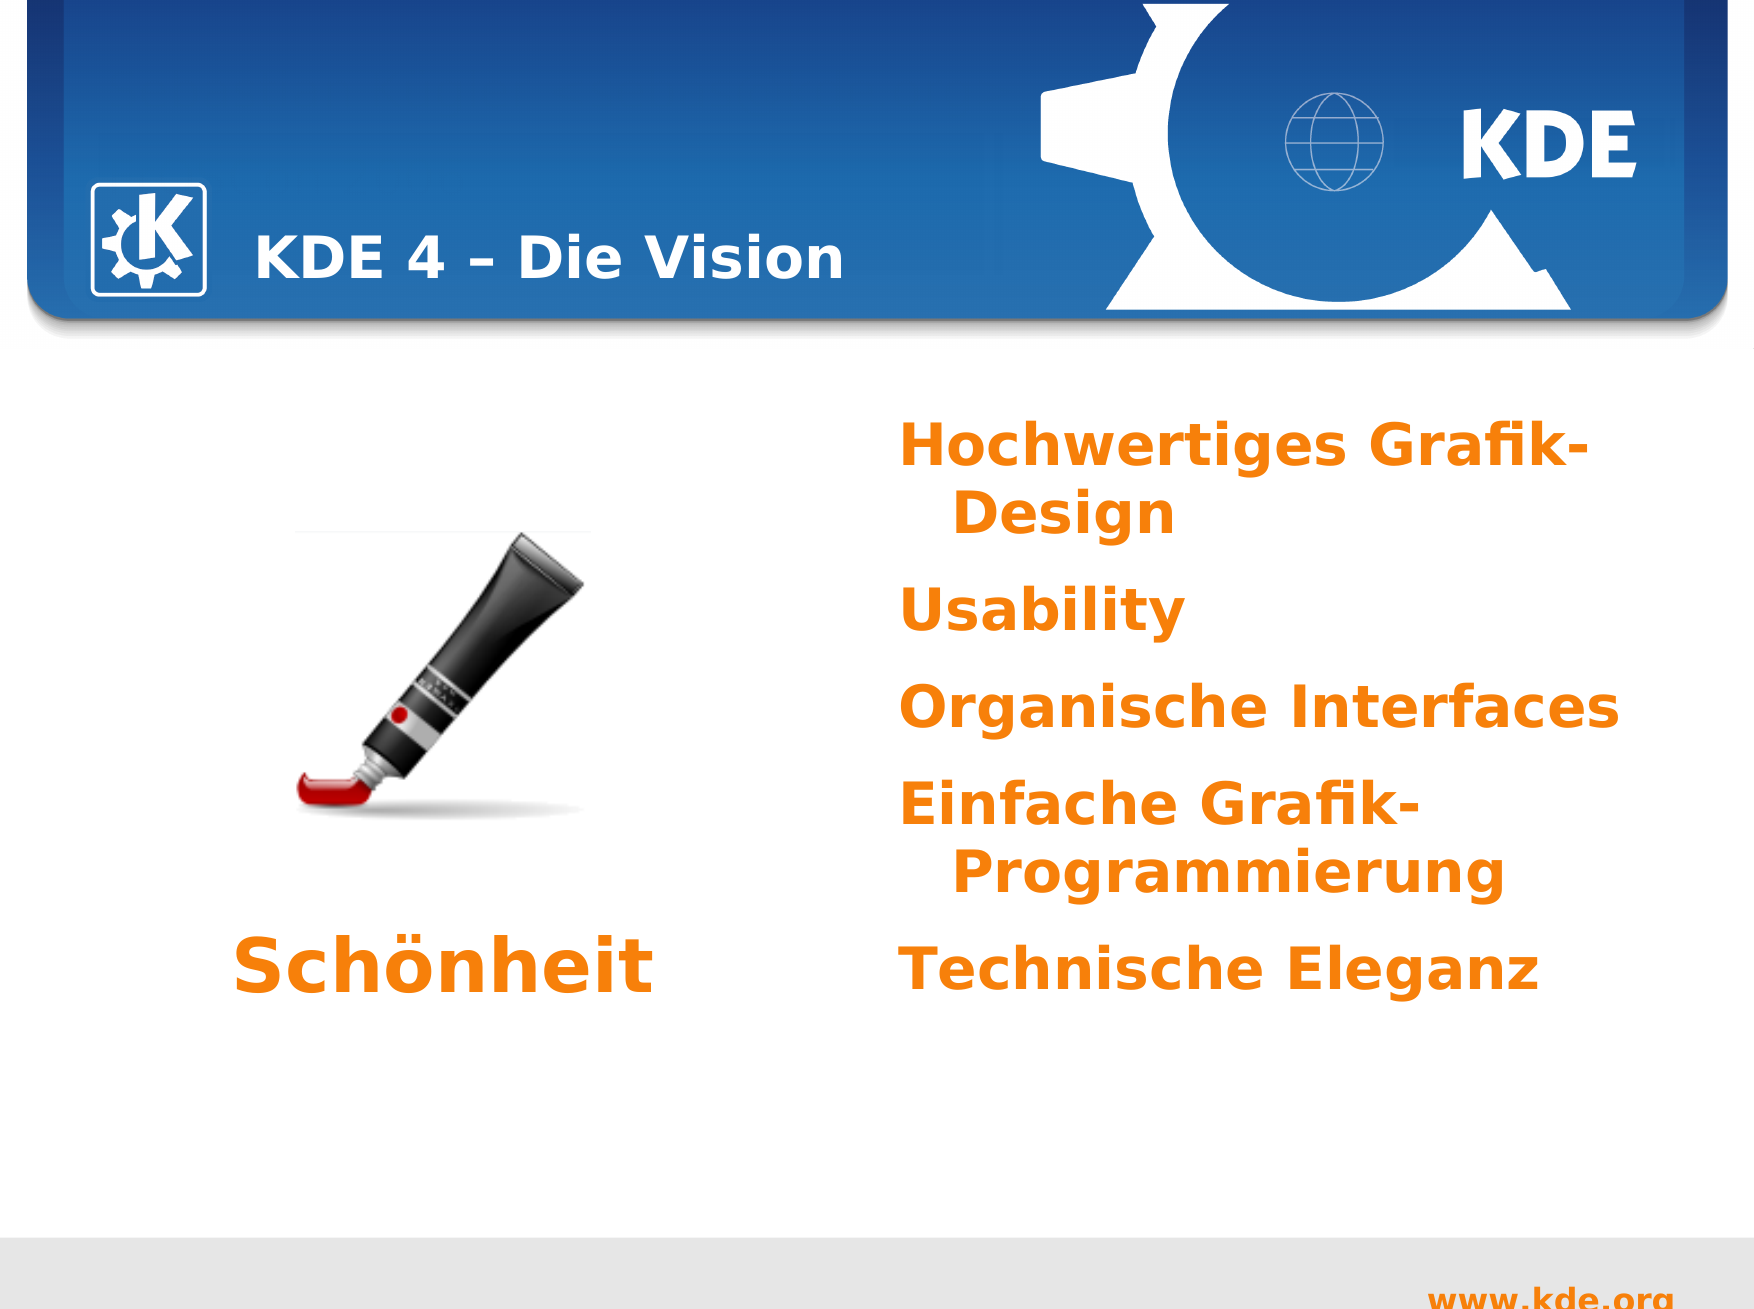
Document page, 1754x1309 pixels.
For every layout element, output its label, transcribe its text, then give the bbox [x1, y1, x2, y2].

list Hochwertiges Grafik-Design Usability Organische Interfaces Einfache Grafik-Programmierung Technische Eleganz [880, 411, 1651, 1148]
text_box KDE 4 – Die Vision [208, 183, 1063, 296]
picture [295, 531, 591, 827]
text_box Schönheit [177, 872, 680, 975]
picture [0, 0, 1754, 349]
